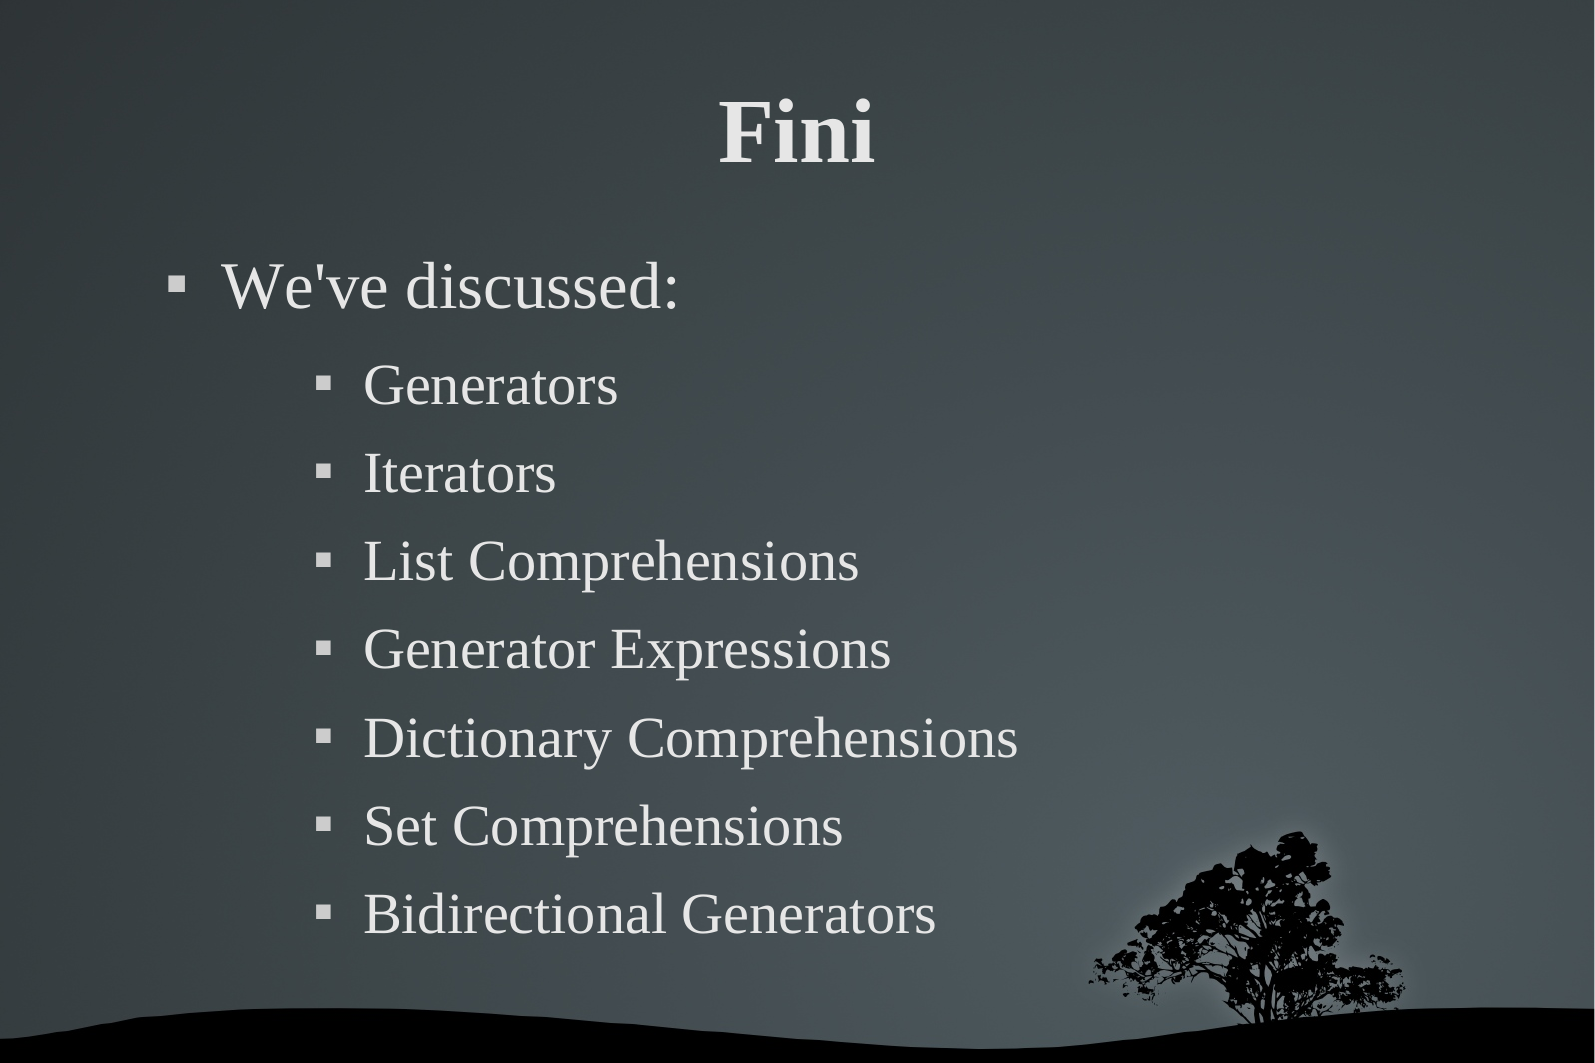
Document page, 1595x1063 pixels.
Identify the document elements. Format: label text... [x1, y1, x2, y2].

list We've discussed: Generators Iterators List Comprehensions Generator Expressions Dictionary Comprehensions Set Comprehensions Bidirectional Generators [79, 248, 1515, 995]
title Fini [79, 42, 1515, 220]
picture [0, 0, 1595, 1063]
